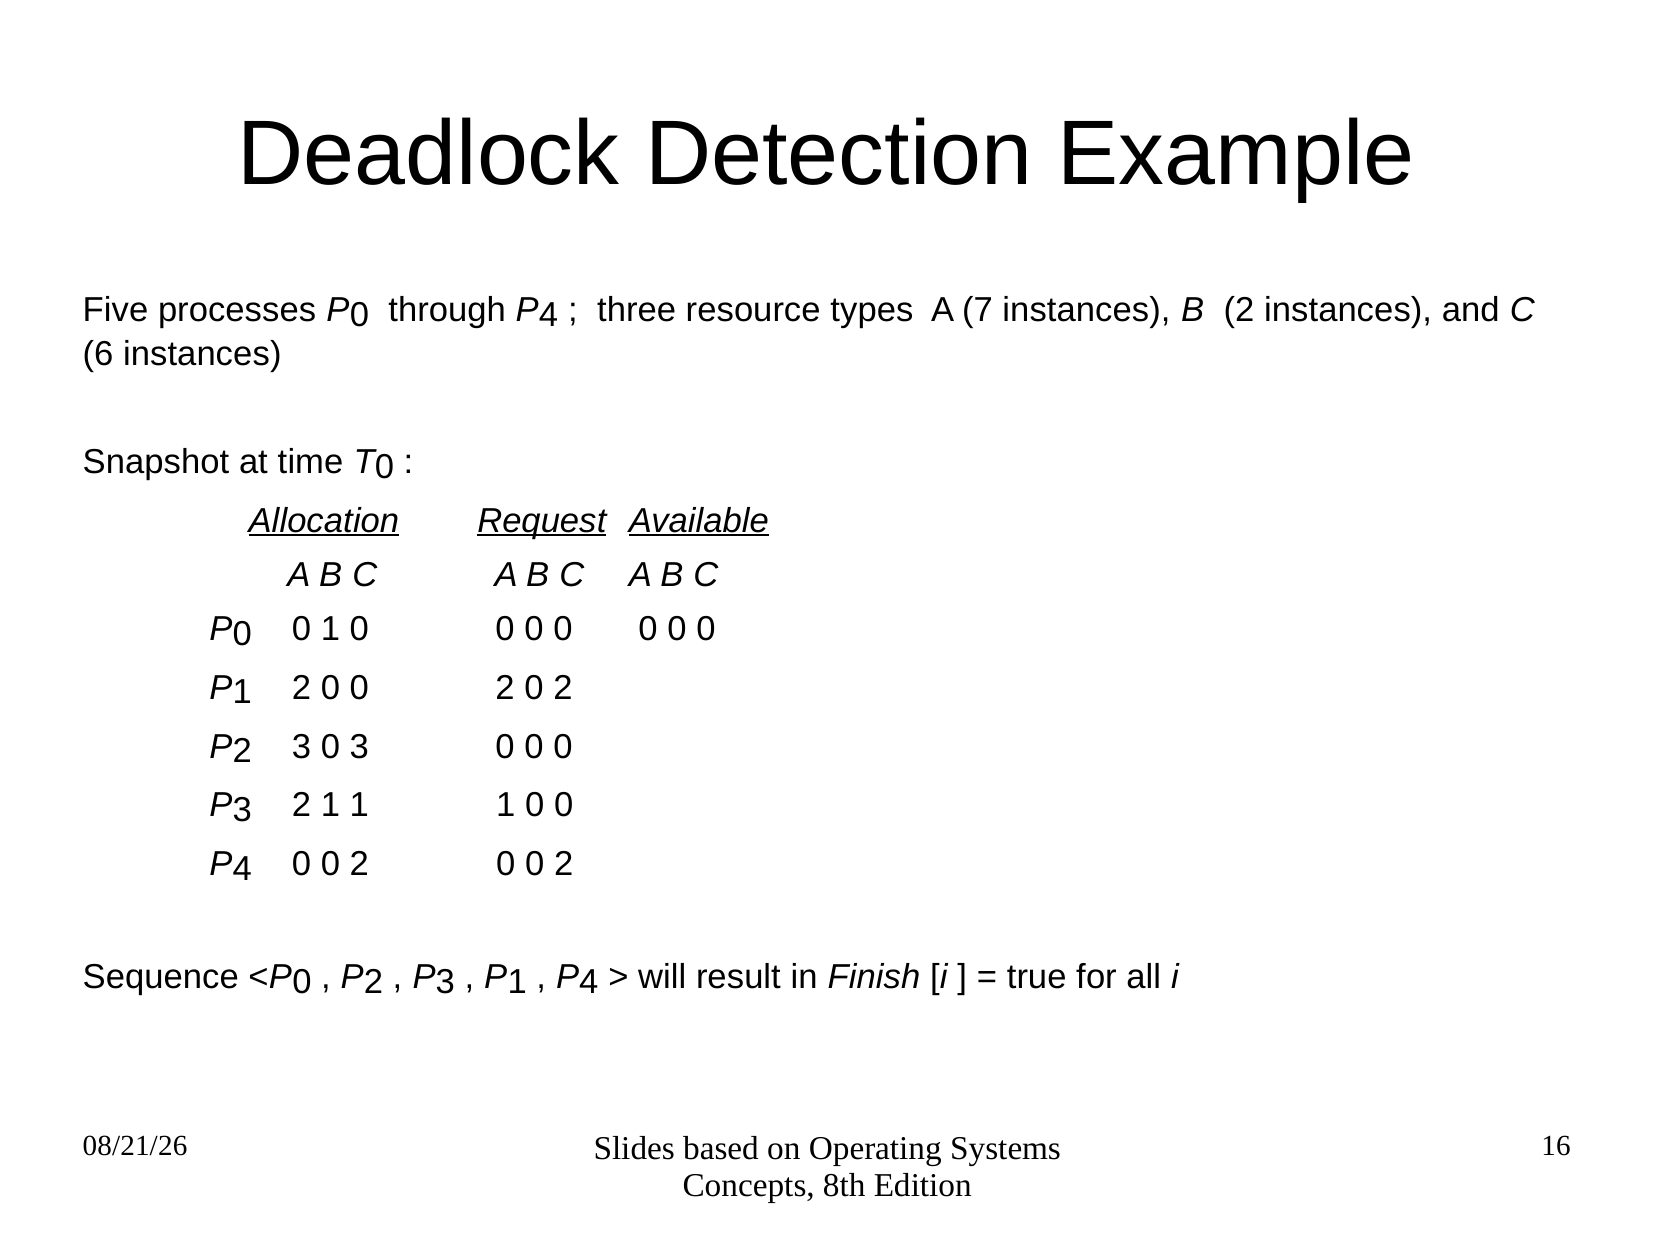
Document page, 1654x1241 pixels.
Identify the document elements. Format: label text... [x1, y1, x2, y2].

title Deadlock Detection Example [82, 49, 1571, 257]
list Five processes P0 through P4 ; three resource types A (7 instances), B (2 instances), and C (6 instances) Snapshot at time T0 : Allocation Request Available A B C A B C A B C P0 0 1 0 0 0 0 0 0 0 P1 2 0 0 2 0 2 P2 3 0 3 0 0 0 P3 2 1 1 1 0 0 P4 0 0 2 0 0 2 Sequence <P0 , P2 , P3 , P1 , P4 > will result in Finish [i ] = true for all i [82, 290, 1571, 1010]
